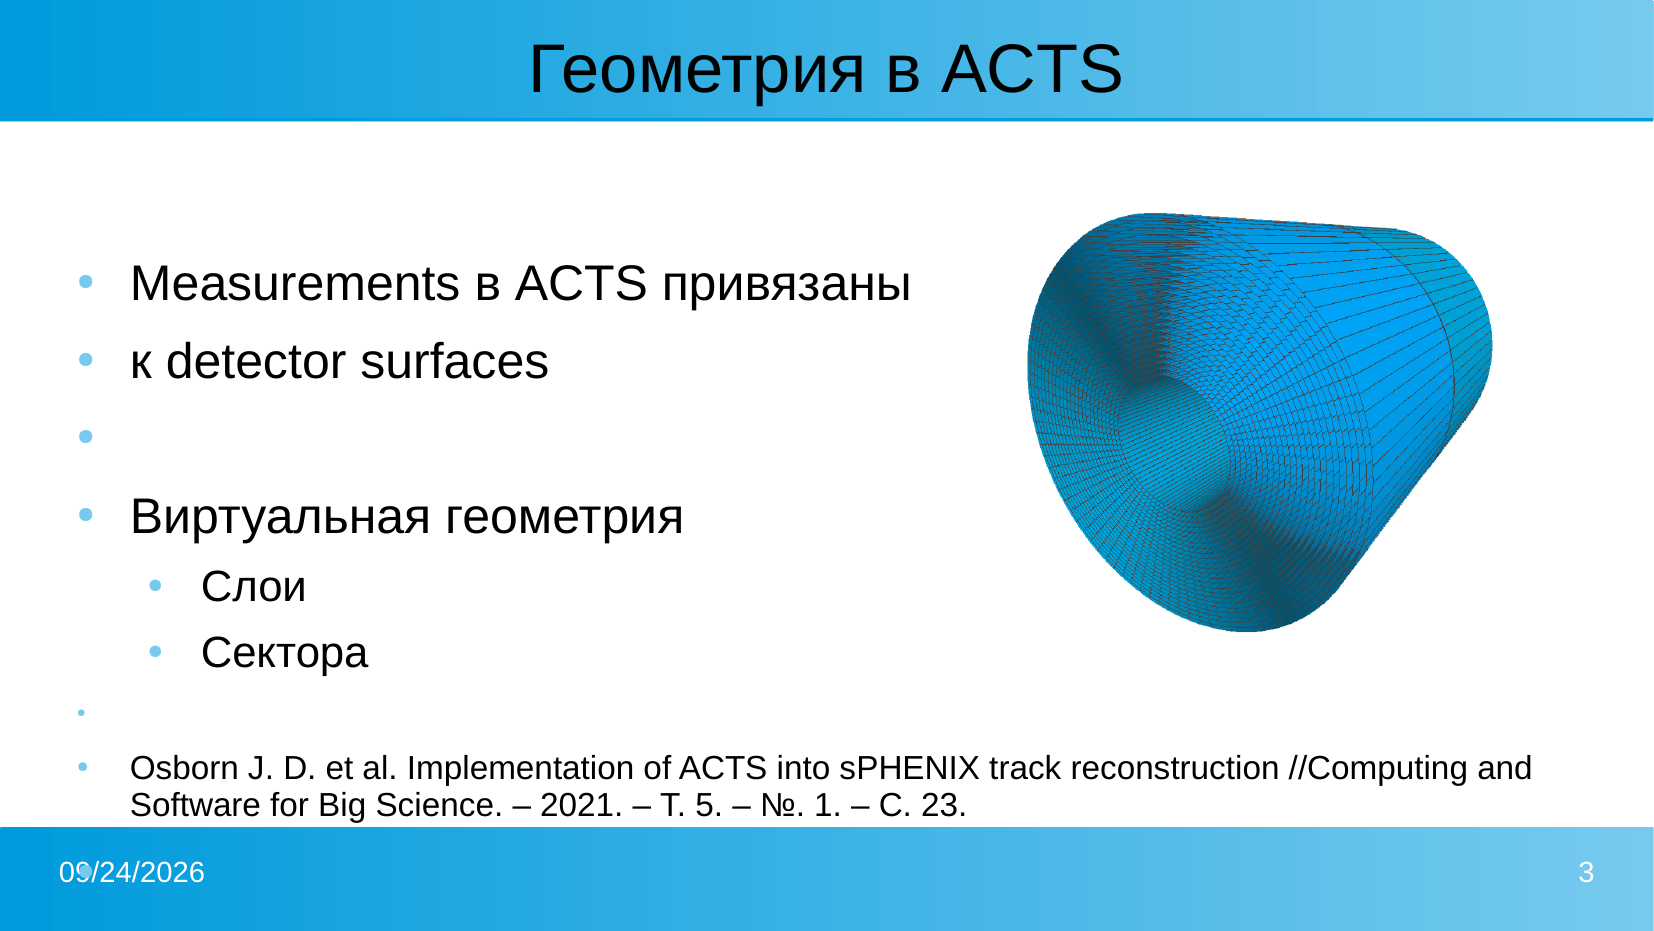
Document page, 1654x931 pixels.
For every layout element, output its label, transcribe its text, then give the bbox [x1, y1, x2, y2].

list Measurements в ACTS привязаны к detector surfaces Виртуальная геометрия Слои Сектора Osborn J. D. et al. Implementation of ACTS into sPHENIX track reconstruction //Computing and Software for Big Science. – 2021. – Т. 5. – №. 1. – С. 23. [59, 177, 1595, 768]
picture [1012, 194, 1501, 638]
title Геометрия в ACTS [59, 29, 1595, 108]
